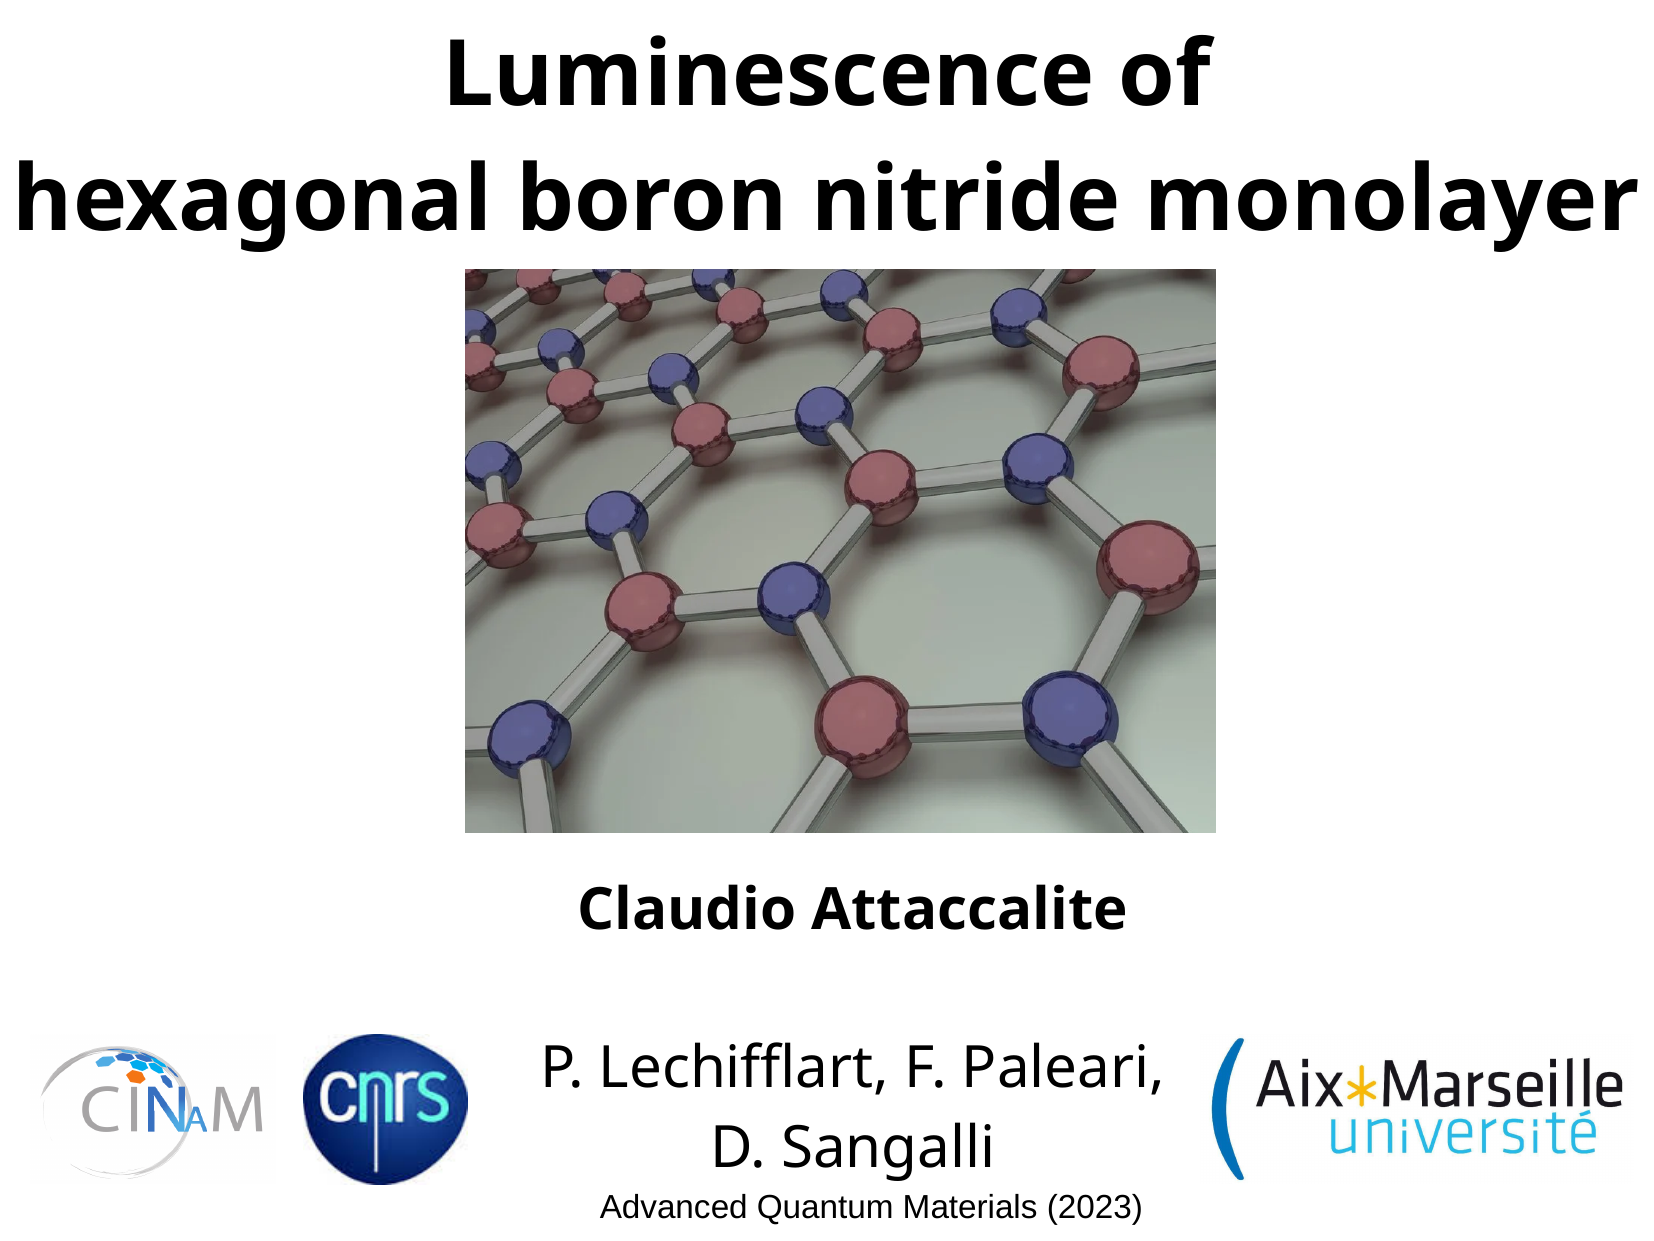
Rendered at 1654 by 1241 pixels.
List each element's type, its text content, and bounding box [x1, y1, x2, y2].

picture [1200, 1034, 1634, 1184]
picture [465, 269, 1216, 833]
text_box Advanced Quantum Materials (2023) [585, 1180, 1171, 1233]
title Luminescence of hexagonal boron nitride monolayer [0, 40, 1654, 225]
title Claudio Attaccalite P. Lechifflart, F. Paleari, D. Sangalli [410, 850, 1296, 1201]
picture [303, 1034, 468, 1186]
picture [30, 1034, 276, 1184]
